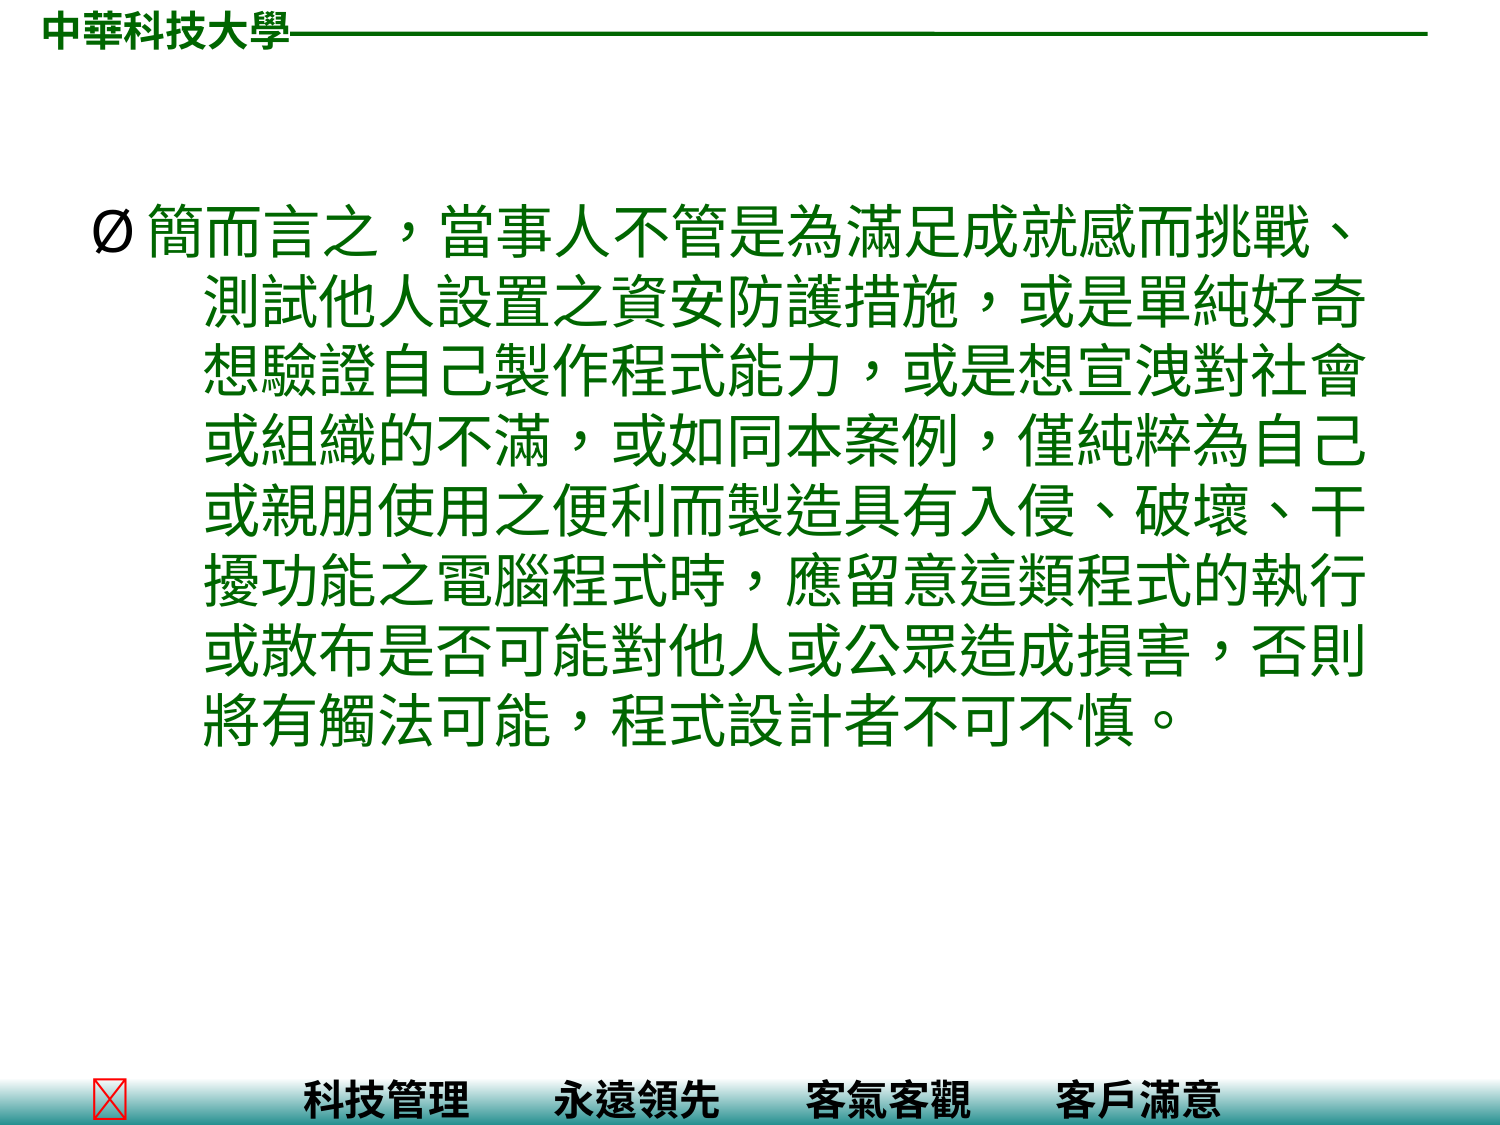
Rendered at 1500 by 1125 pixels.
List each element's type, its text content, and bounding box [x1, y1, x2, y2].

list 簡而言之，當事人不管是為滿足成就感而挑戰、測試他人設置之資安防護措施，或是單純好奇想驗證自己製作程式能力，或是想宣洩對社會或組織的不滿，或如同本案例，僅純粹為自己或親朋使用之便利而製造具有入侵、破壞、干擾功能之電腦程式時，應留意這類程式的執行或散布是否可能對他人或公眾造成損害，否則將有觸法可能，程式設計者不可不慎。 [75, 187, 1426, 1038]
